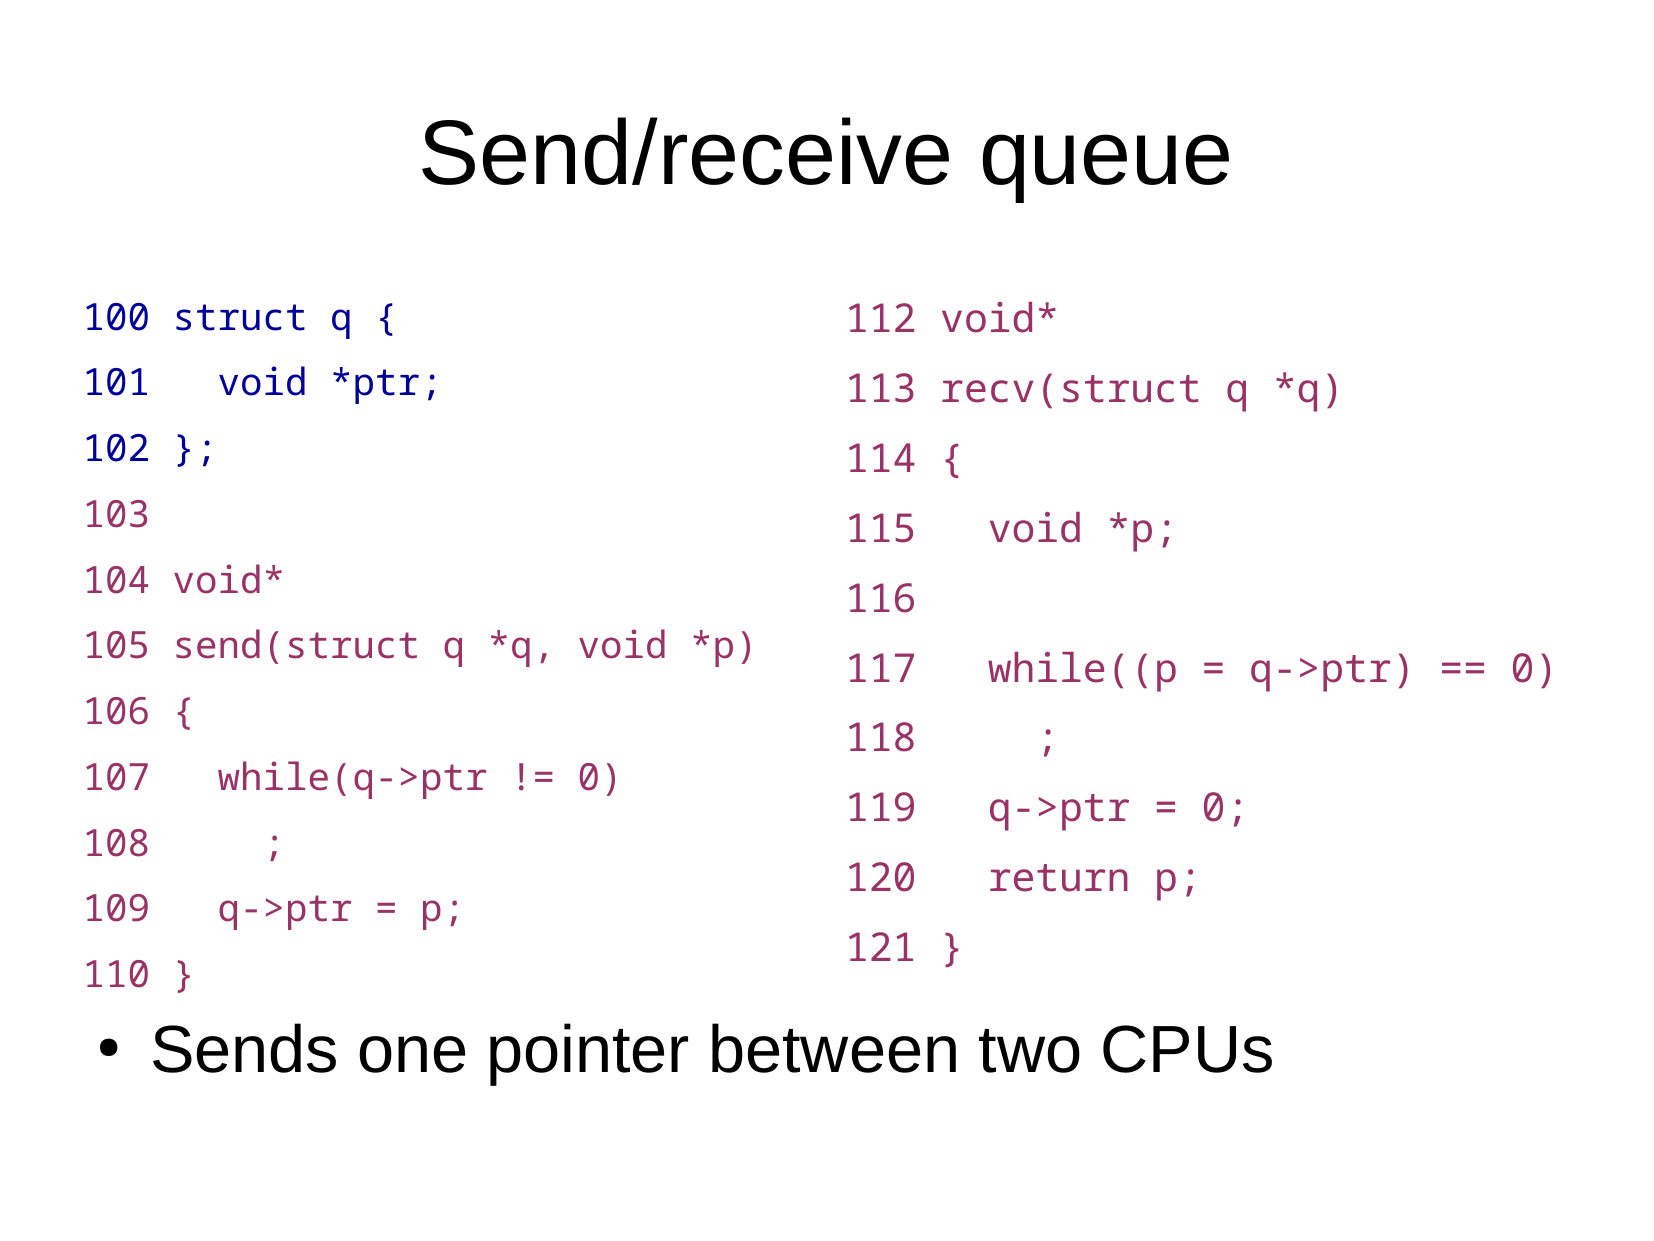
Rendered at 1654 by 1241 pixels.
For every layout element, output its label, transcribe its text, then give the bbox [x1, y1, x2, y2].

title Send/receive queue [82, 49, 1571, 257]
list Sends one pointer between two CPUs [79, 1012, 1613, 1163]
list 100 struct q { 101 void *ptr; 102 }; 103 104 void* 105 send(struct q *q, void *p) 106 { 107 while(q->ptr != 0) 108 ; 109 q->ptr = p; 110 } [82, 290, 809, 1010]
list 112 void* 113 recv(struct q *q) 114 { 115 void *p; 116 117 while((p = q->ptr) == 0) 118 ; 119 q->ptr = 0; 120 return p; 121 } [845, 290, 1572, 1010]
